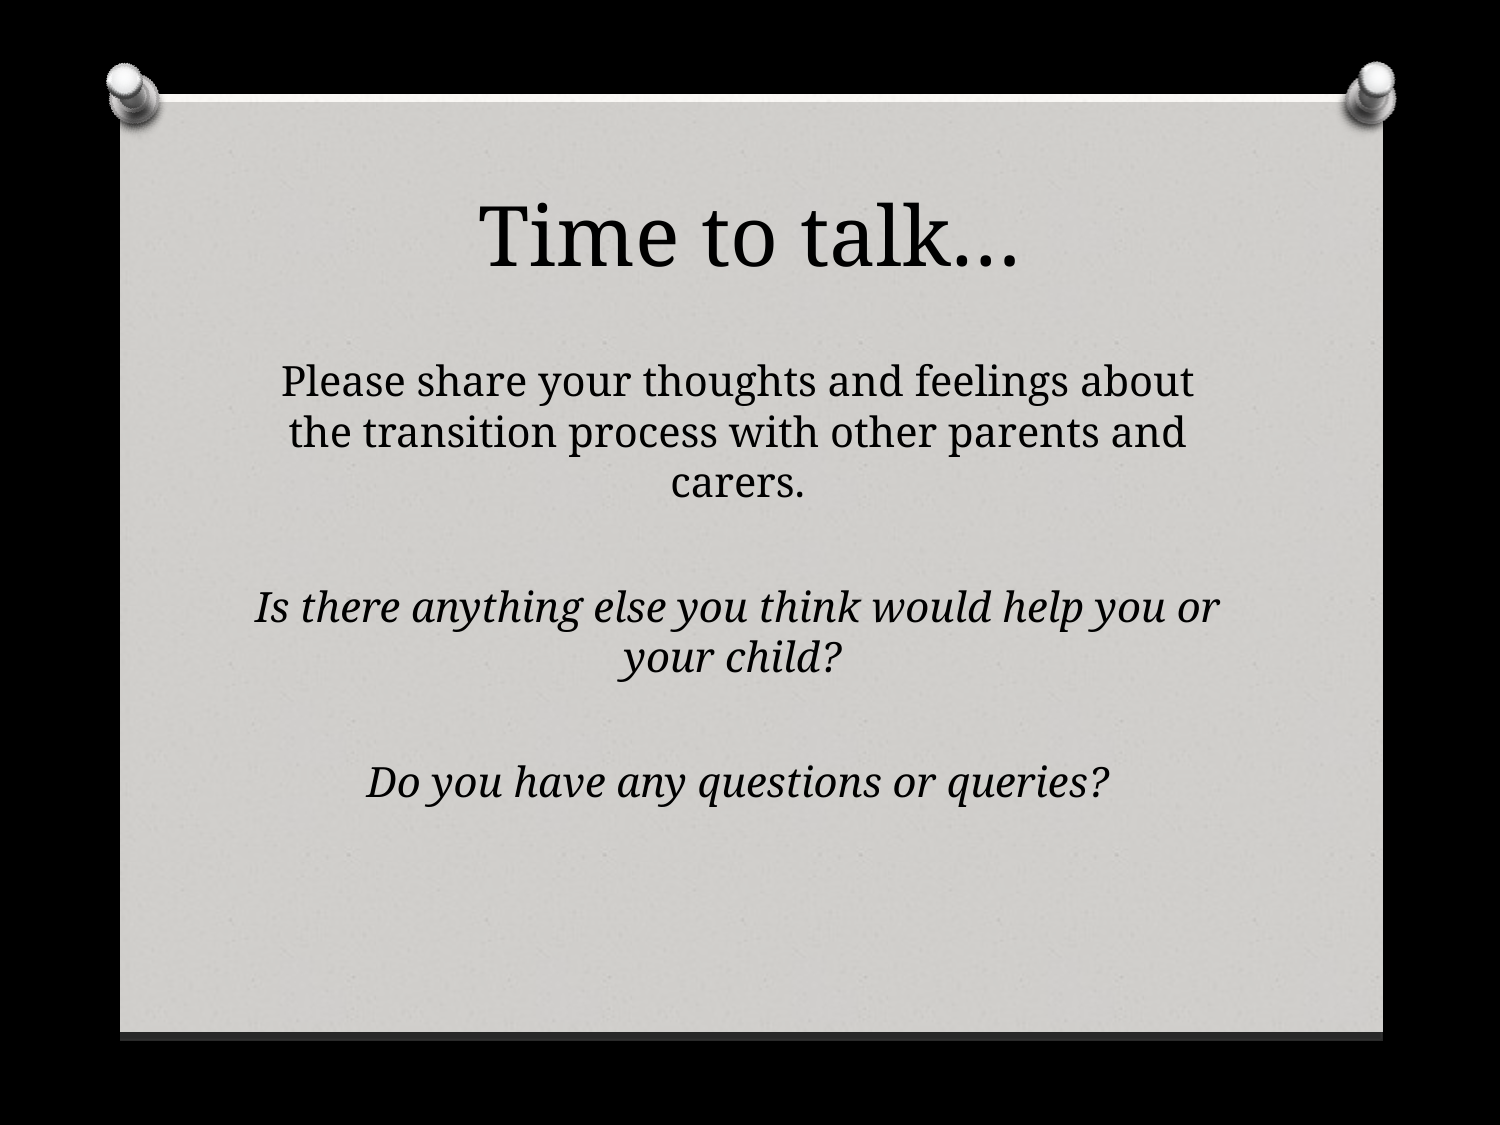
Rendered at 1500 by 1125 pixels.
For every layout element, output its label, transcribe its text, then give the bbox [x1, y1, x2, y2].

title Time to talk… [179, 134, 1323, 332]
list Please share your thoughts and feelings about the transition process with other parents and carers. Is there anything else you think would help you or your child? Do you have any questions or queries? [240, 347, 1257, 939]
